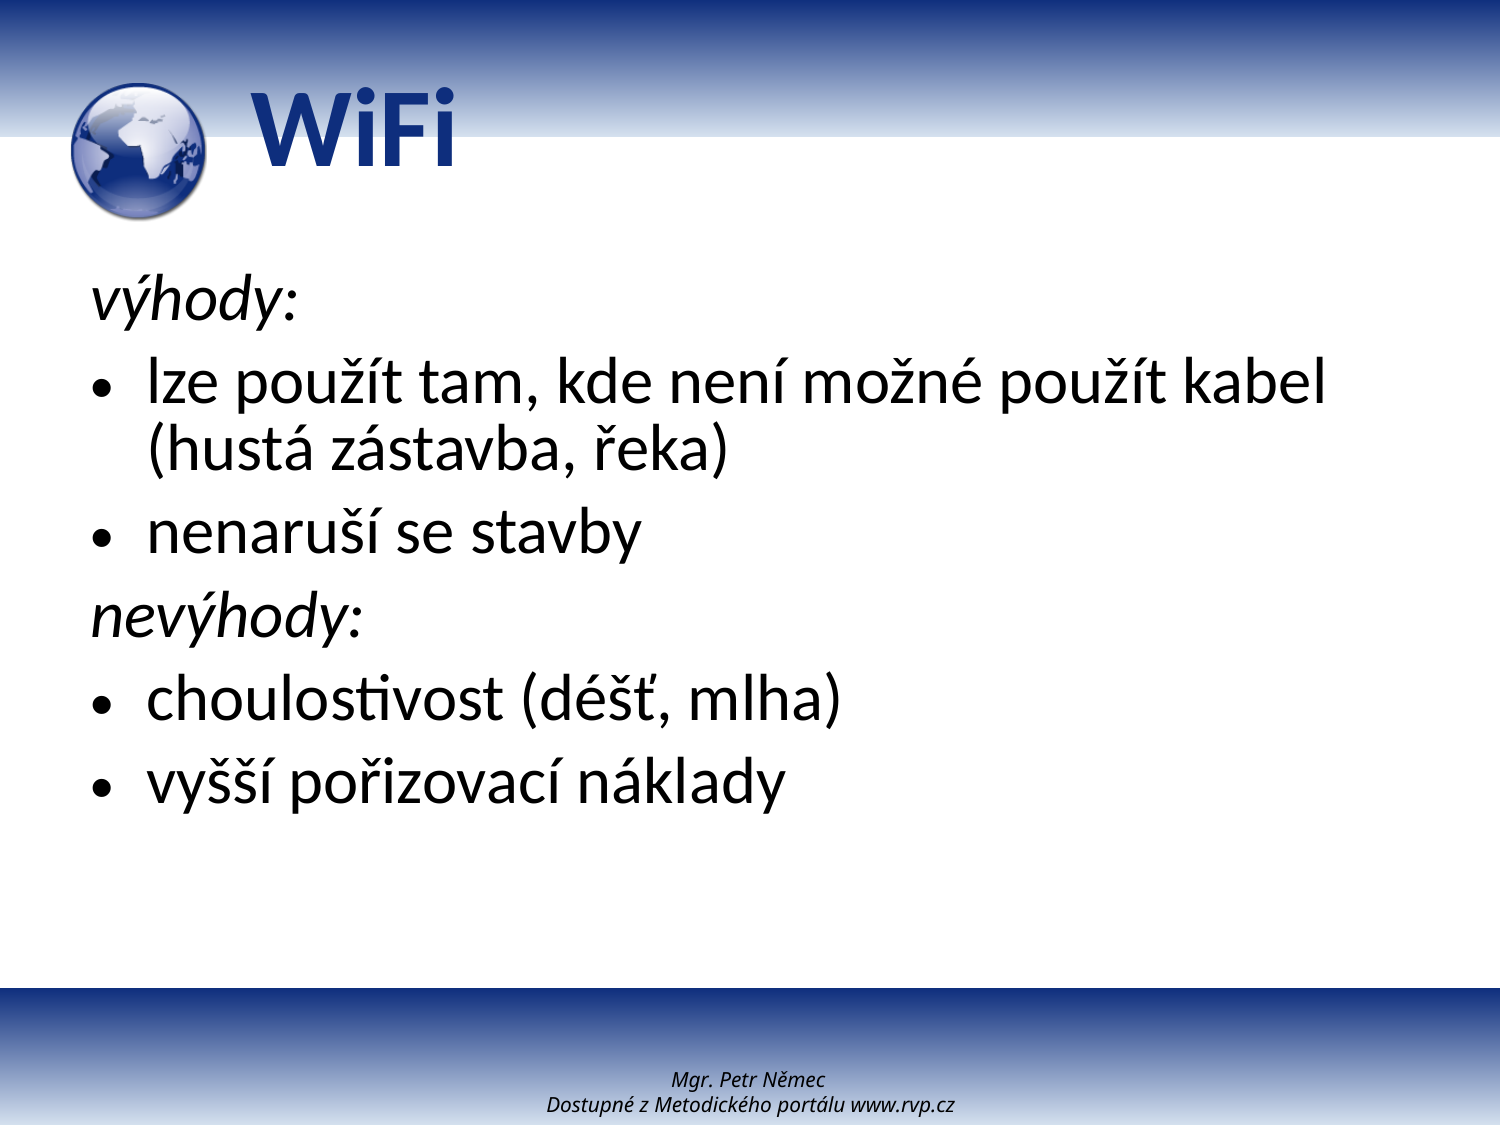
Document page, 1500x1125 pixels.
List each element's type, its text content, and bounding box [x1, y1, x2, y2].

picture [69, 83, 207, 222]
title WiFi [235, 45, 1426, 233]
list výhody: lze použít tam, kde není možné použít kabel (hustá zástavba, řeka) nenaruší se stavby nevýhody: choulostivost (déšť, mlha) vyšší pořizovací náklady [75, 262, 1426, 1006]
